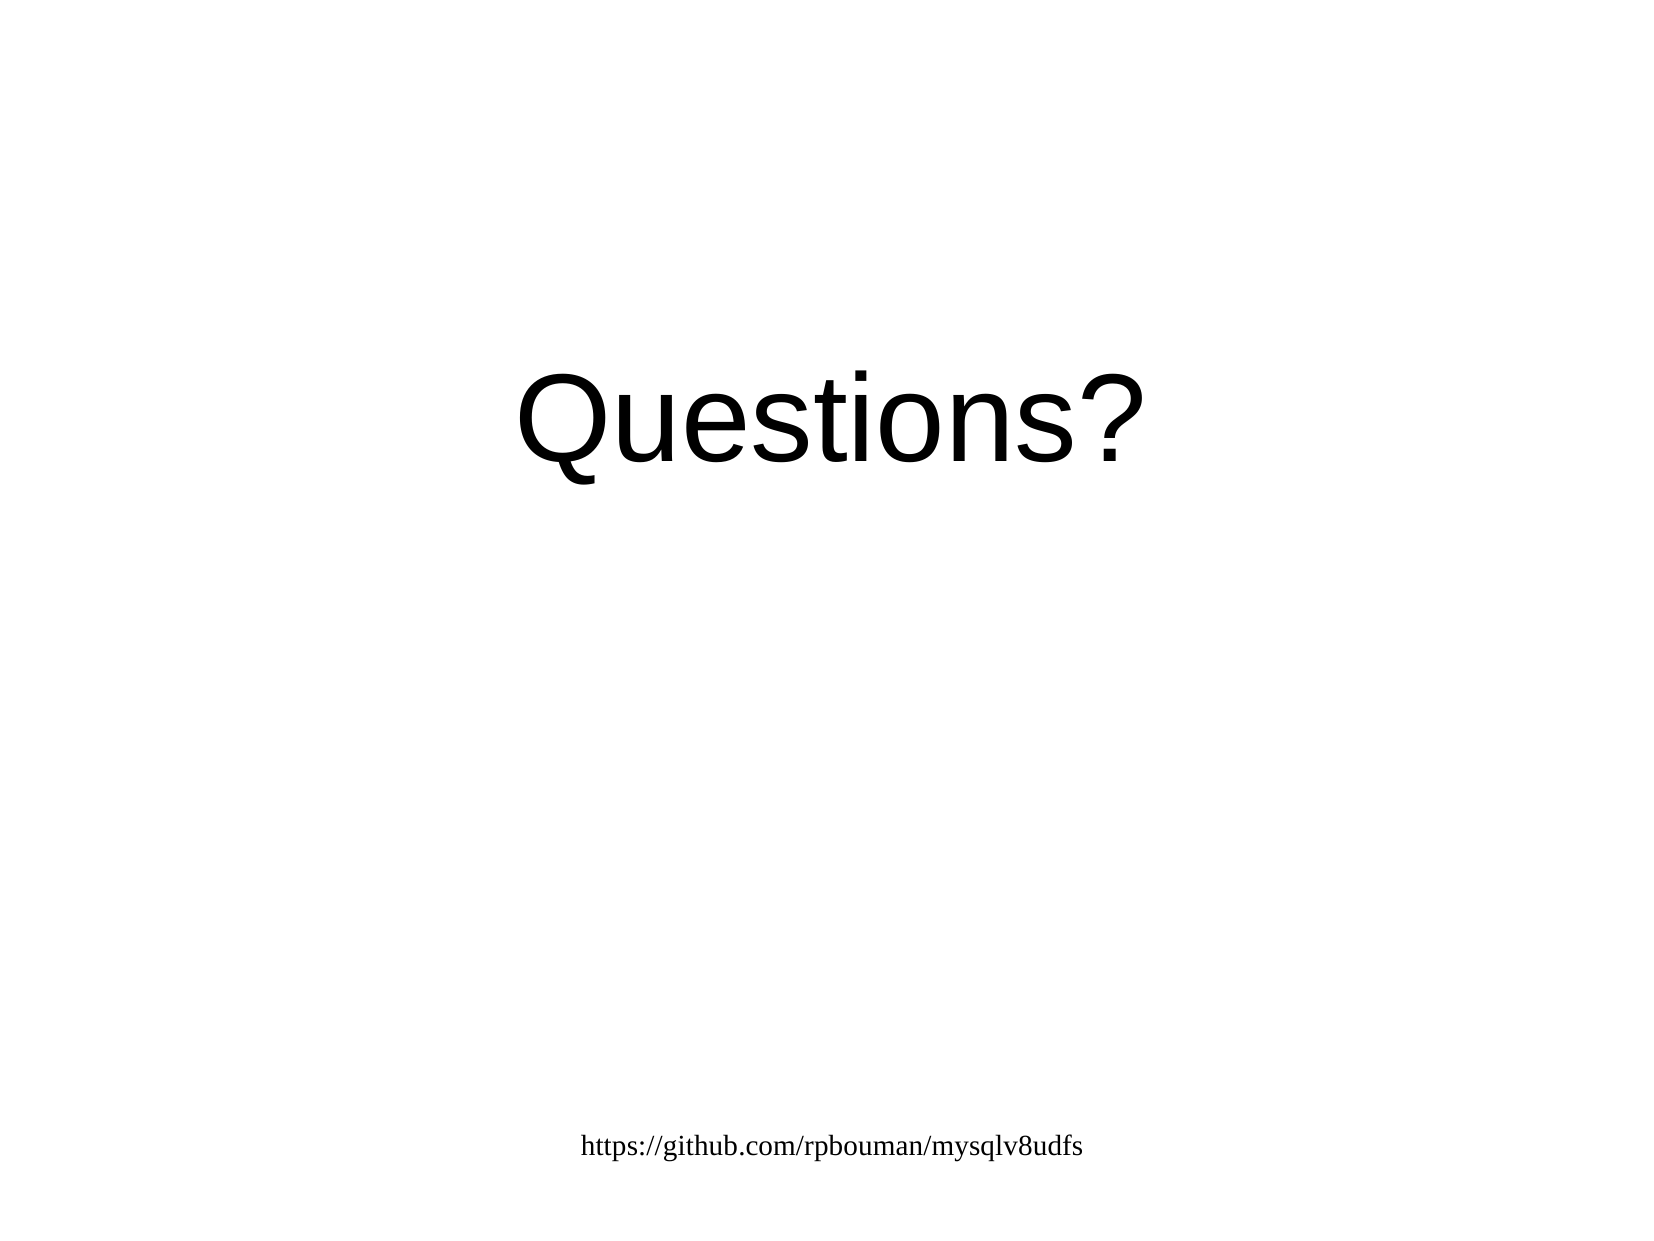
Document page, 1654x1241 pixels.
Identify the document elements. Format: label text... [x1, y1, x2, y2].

title Questions? [86, 315, 1576, 523]
